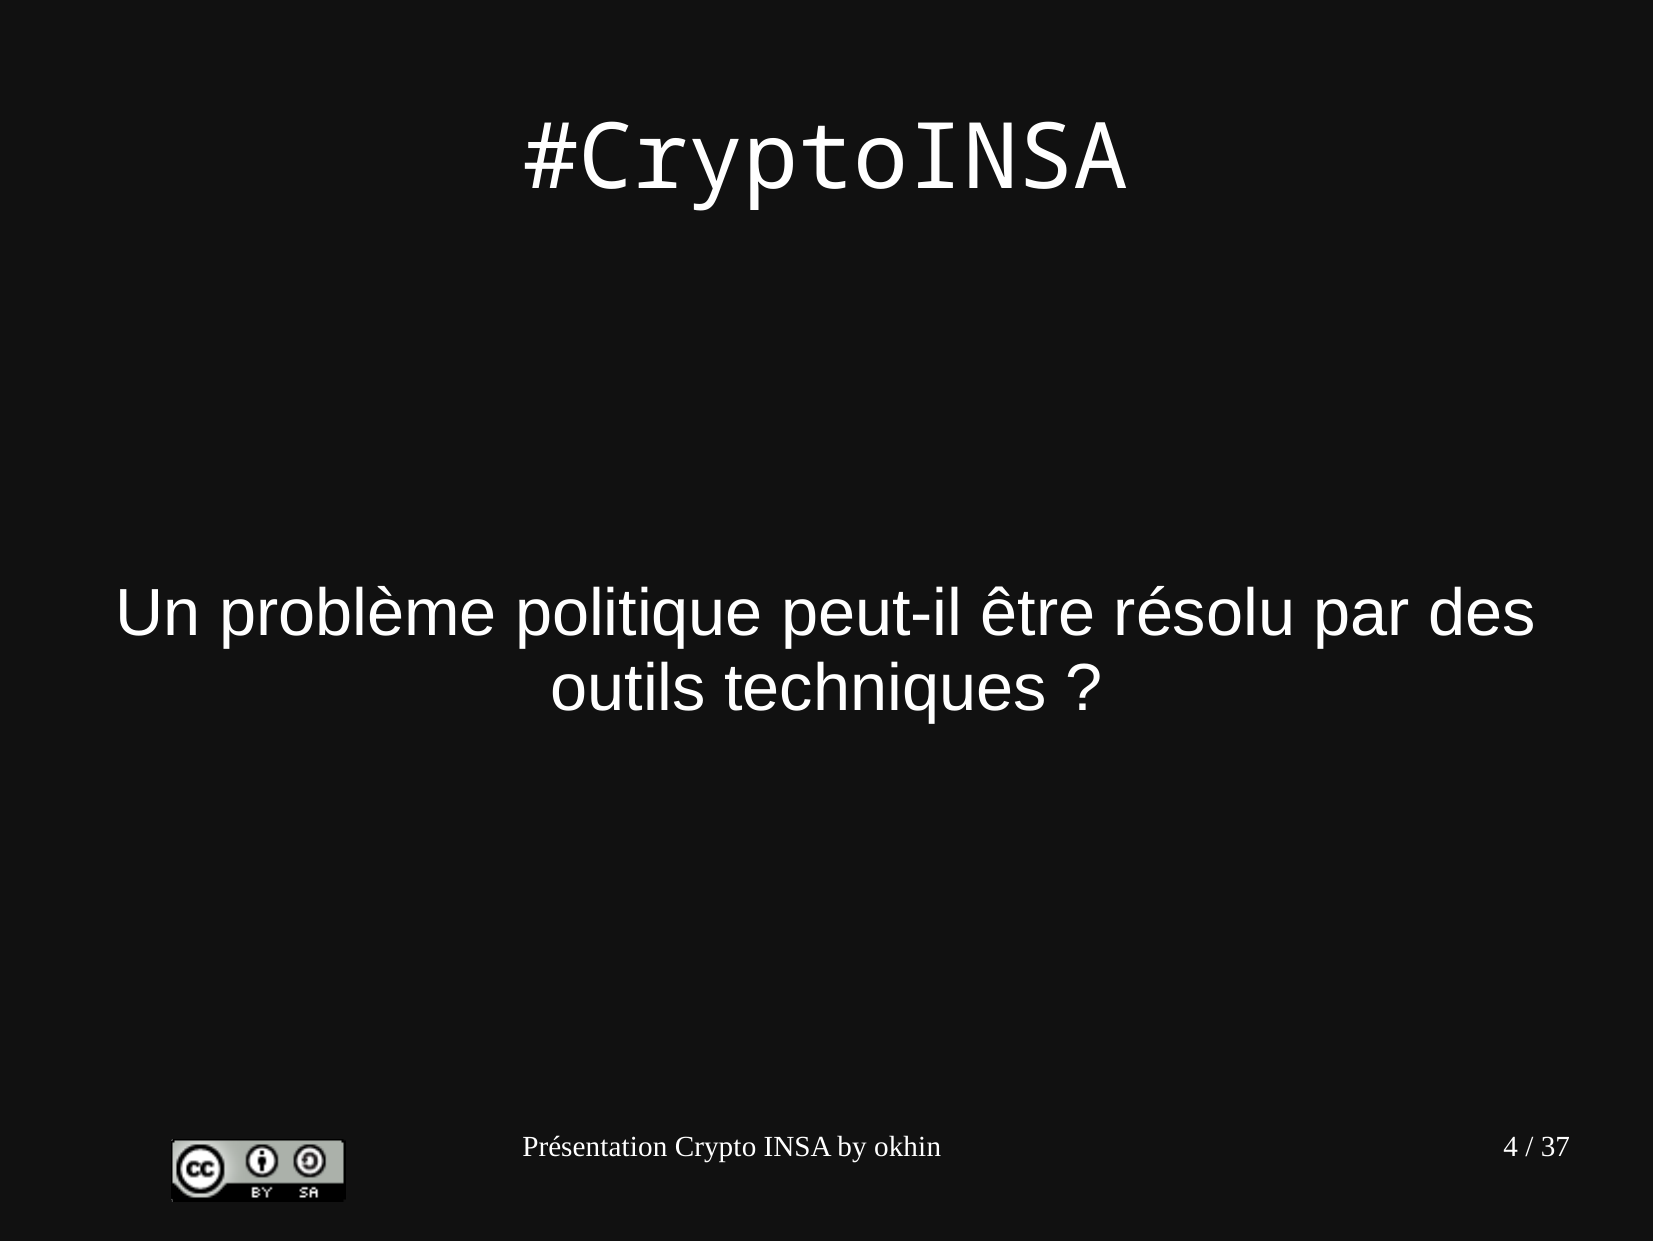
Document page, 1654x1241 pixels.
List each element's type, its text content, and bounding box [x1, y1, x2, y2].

subtitle Un problème politique peut-il être résolu par des outils techniques ? [82, 290, 1571, 1010]
picture [171, 1139, 346, 1202]
title #CryptoINSA [82, 49, 1571, 257]
